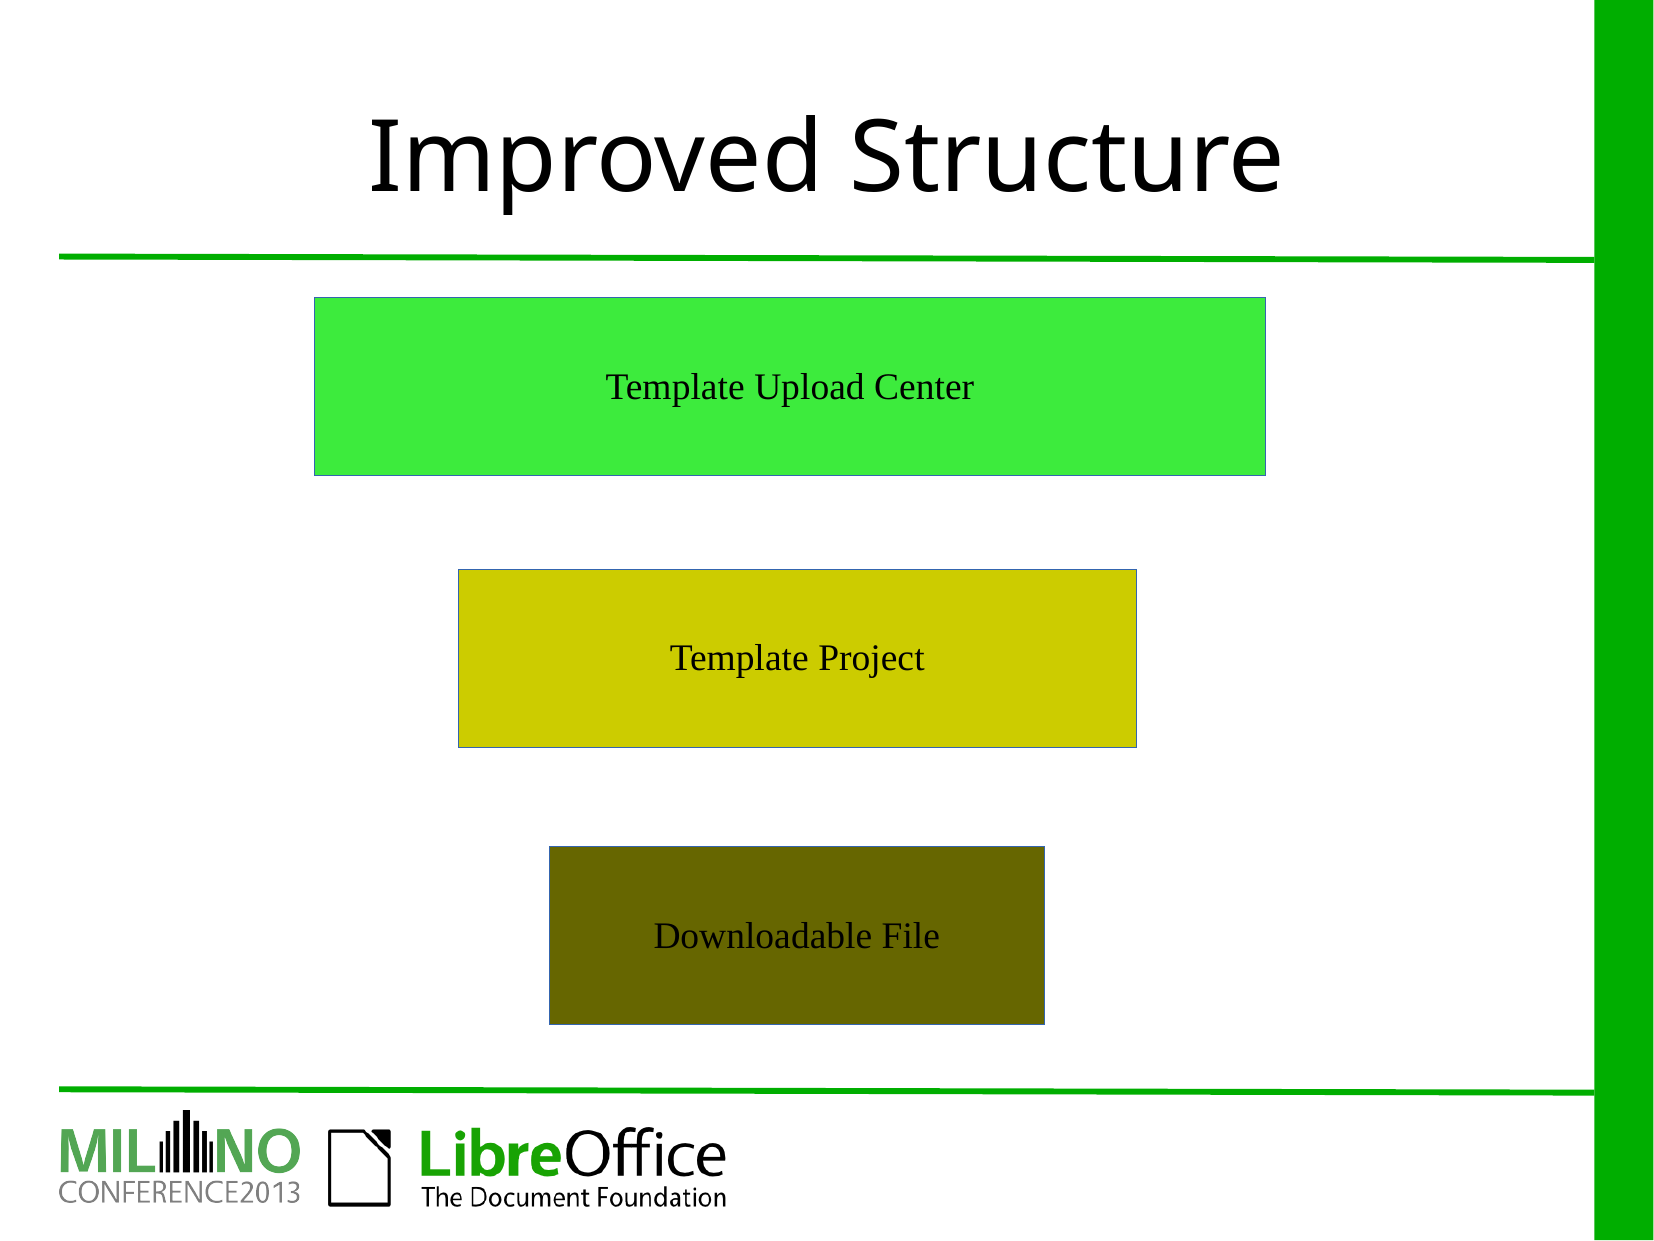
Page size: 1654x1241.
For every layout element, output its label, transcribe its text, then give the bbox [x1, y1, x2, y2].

picture [59, 1092, 756, 1241]
title Improved Structure [82, 49, 1571, 257]
text_box Template Upload Center [314, 297, 1266, 476]
text_box Template Project [458, 569, 1137, 748]
text_box Downloadable File [549, 846, 1045, 1025]
